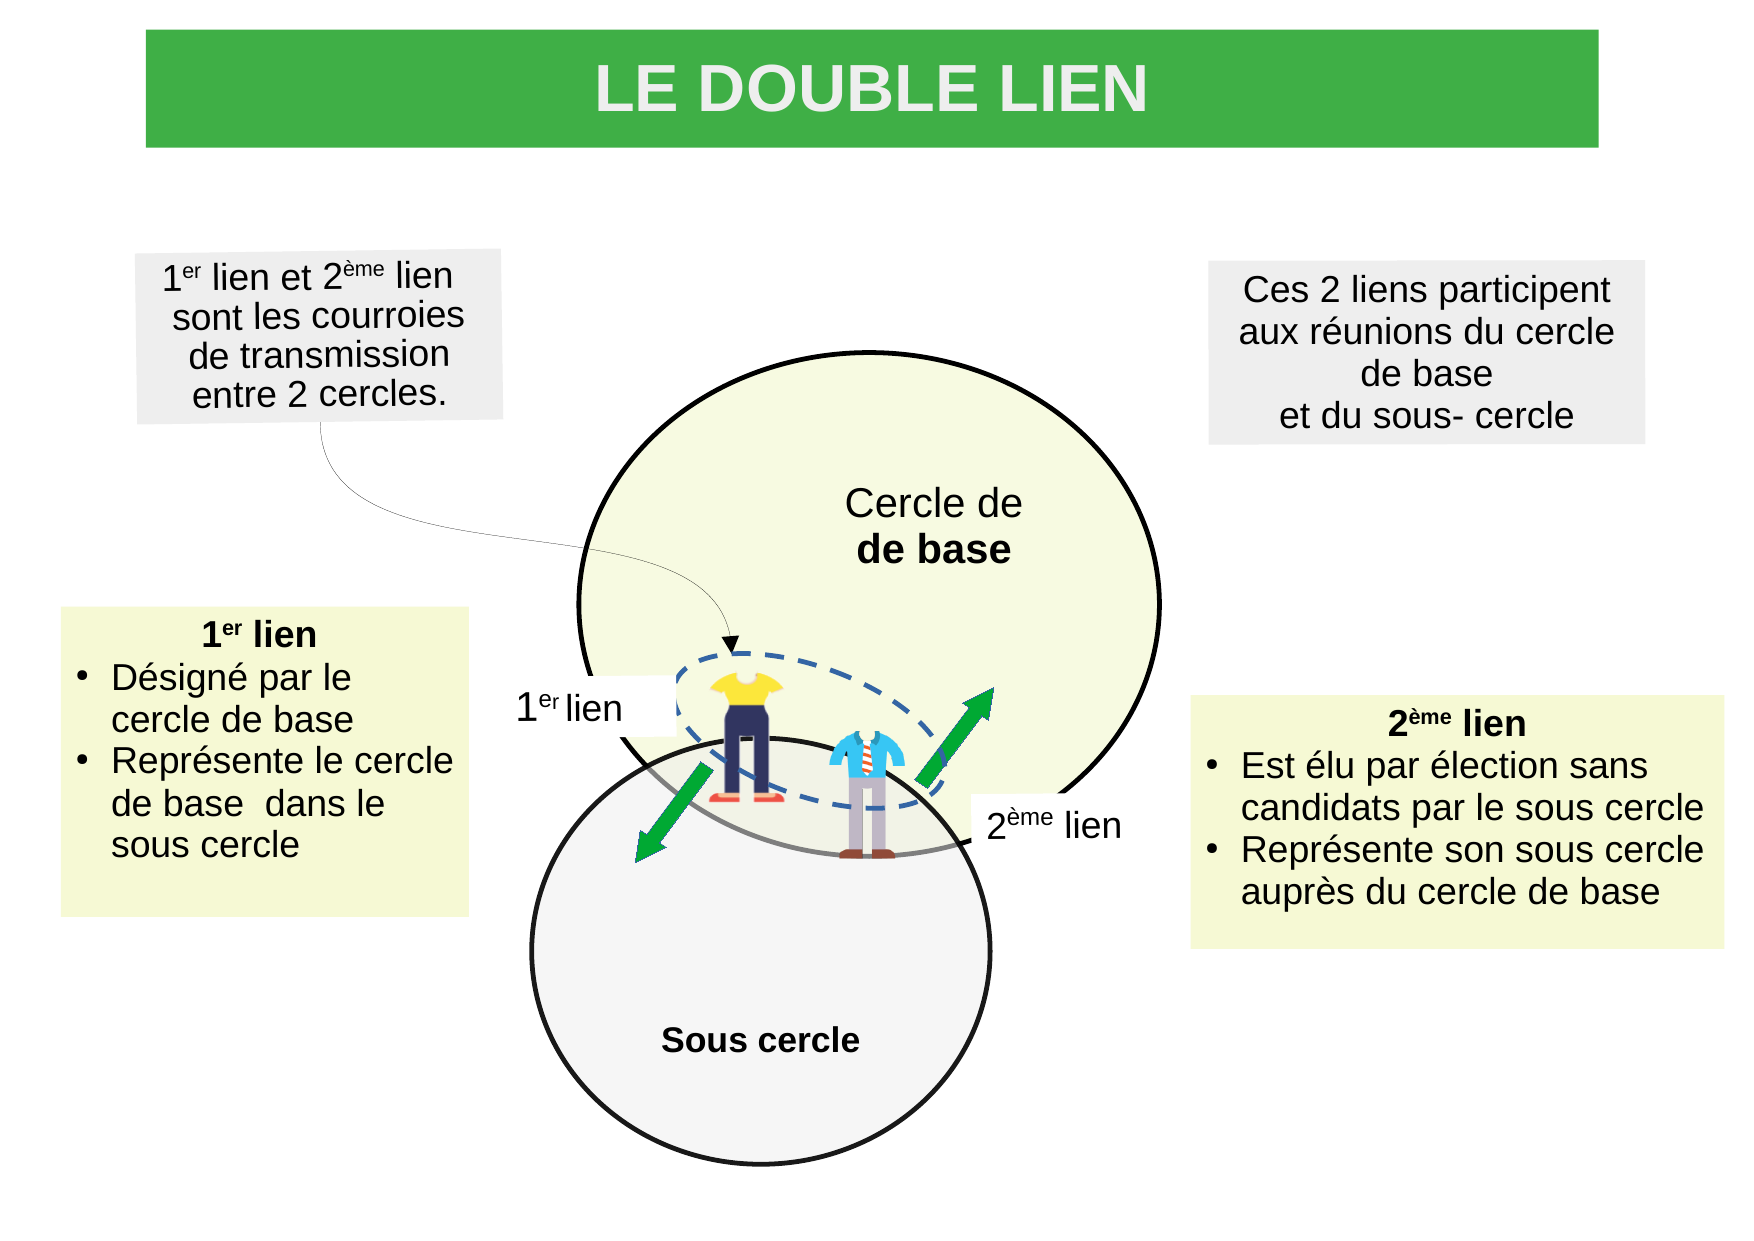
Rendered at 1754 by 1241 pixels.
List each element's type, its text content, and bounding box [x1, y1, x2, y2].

text_box LE DOUBLE LIEN [145, 29, 1599, 148]
text_box 2ème lien [971, 792, 1149, 856]
text_box 1er lien Désigné par le cercle de base Représente le cercle de base dans le sous cercle [60, 606, 469, 917]
text_box 1er lien [500, 675, 677, 739]
picture [816, 719, 909, 868]
text_box Ces 2 liens participent aux réunions du cercle de base et du sous- cercle [1208, 260, 1646, 445]
picture [688, 660, 803, 809]
text_box 1er lien et 2ème lien sont les courroies de transmission entre 2 cercles. [134, 248, 504, 425]
text_box 2ème lien Est élu par élection sans candidats par le sous cercle Représente son sous cercle auprès du cercle de base [1190, 695, 1725, 949]
text_box Cercle de de base [820, 472, 1066, 591]
text_box Sous cercle [638, 1012, 883, 1068]
text_box [531, 352, 1160, 1165]
